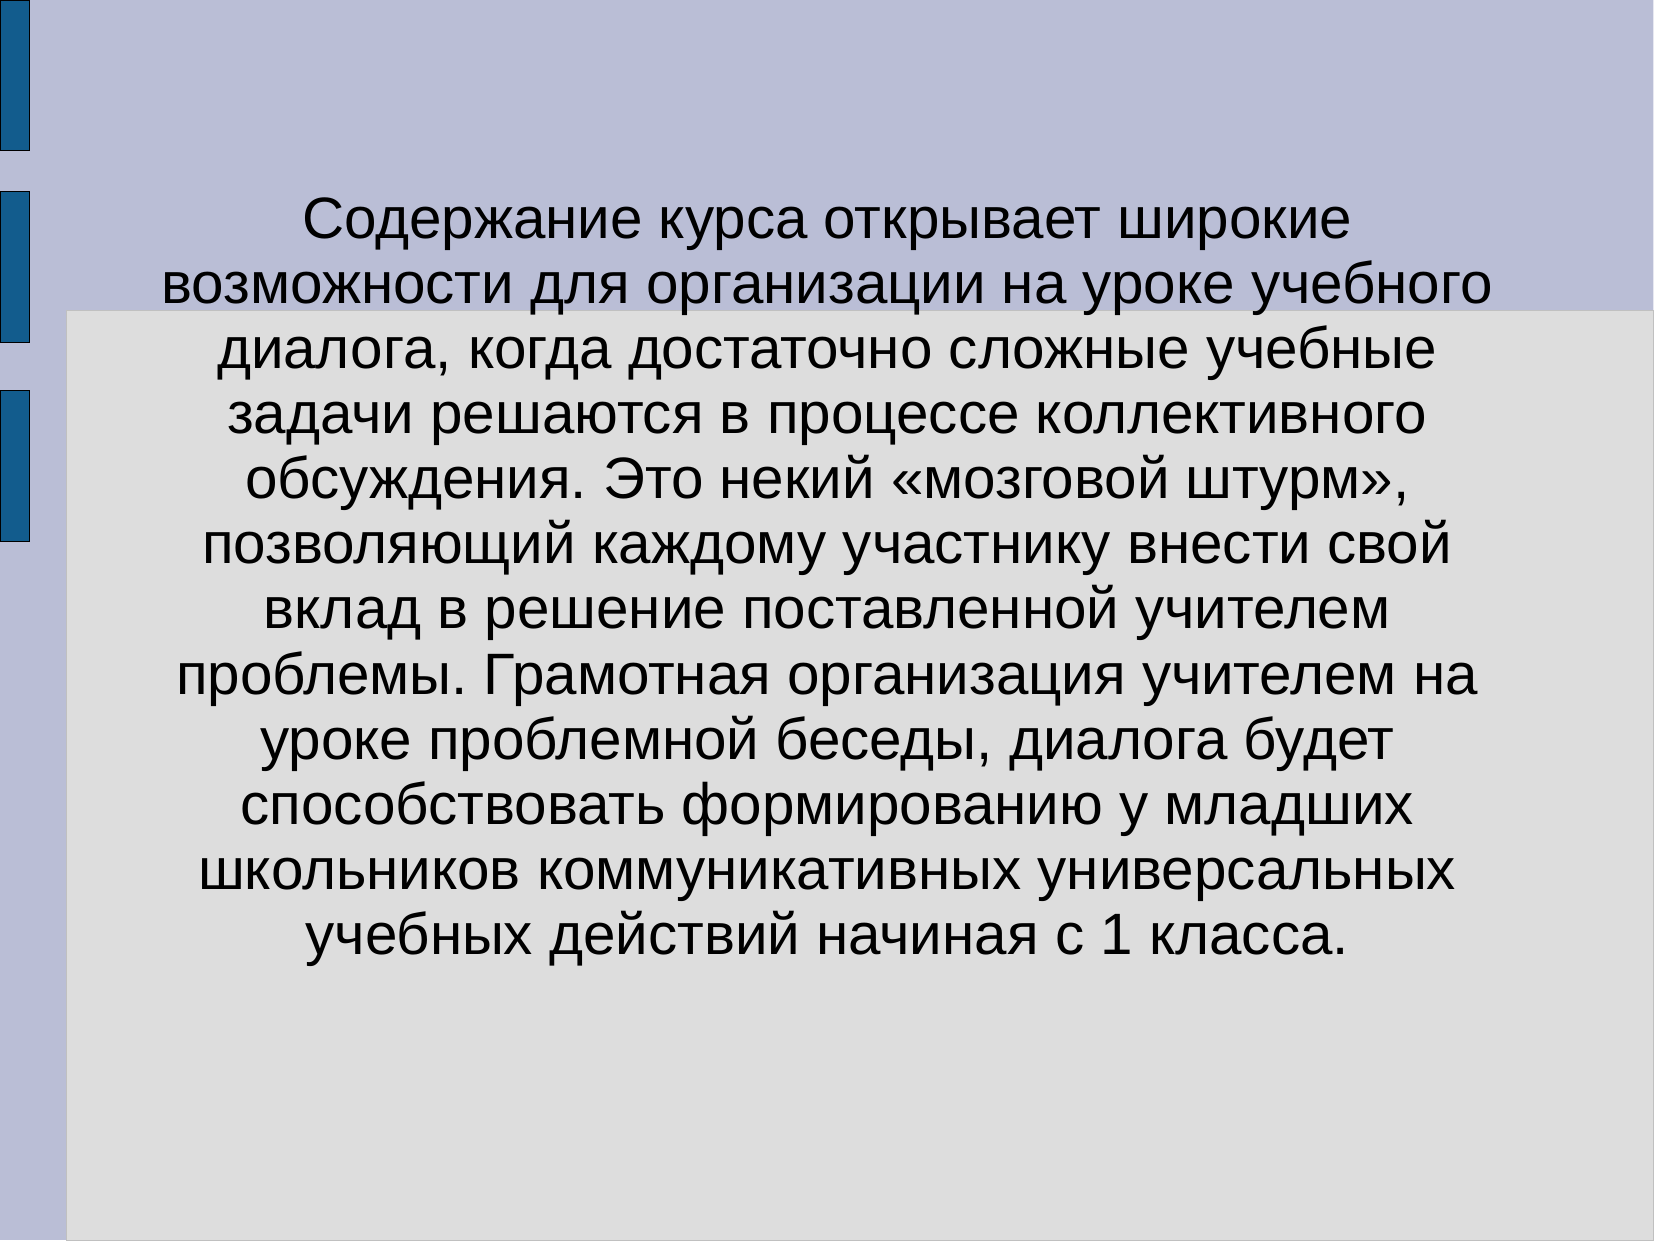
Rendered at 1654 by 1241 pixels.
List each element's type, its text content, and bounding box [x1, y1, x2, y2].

subtitle Содержание курса открывает широкие возможности для организации на уроке учебного диалога, когда достаточно сложные учебные задачи решаются в процессе коллективного обсуждения. Это некий «мозговой штурм», позволяющий каждому участнику внести свой вклад в решение поставленной учителем проблемы. Грамотная организация учителем на уроке проблемной беседы, диалога будет способствовать формированию у младших школьников коммуникативных универсальных учебных действий начиная с 1 класса. [121, 91, 1534, 1127]
